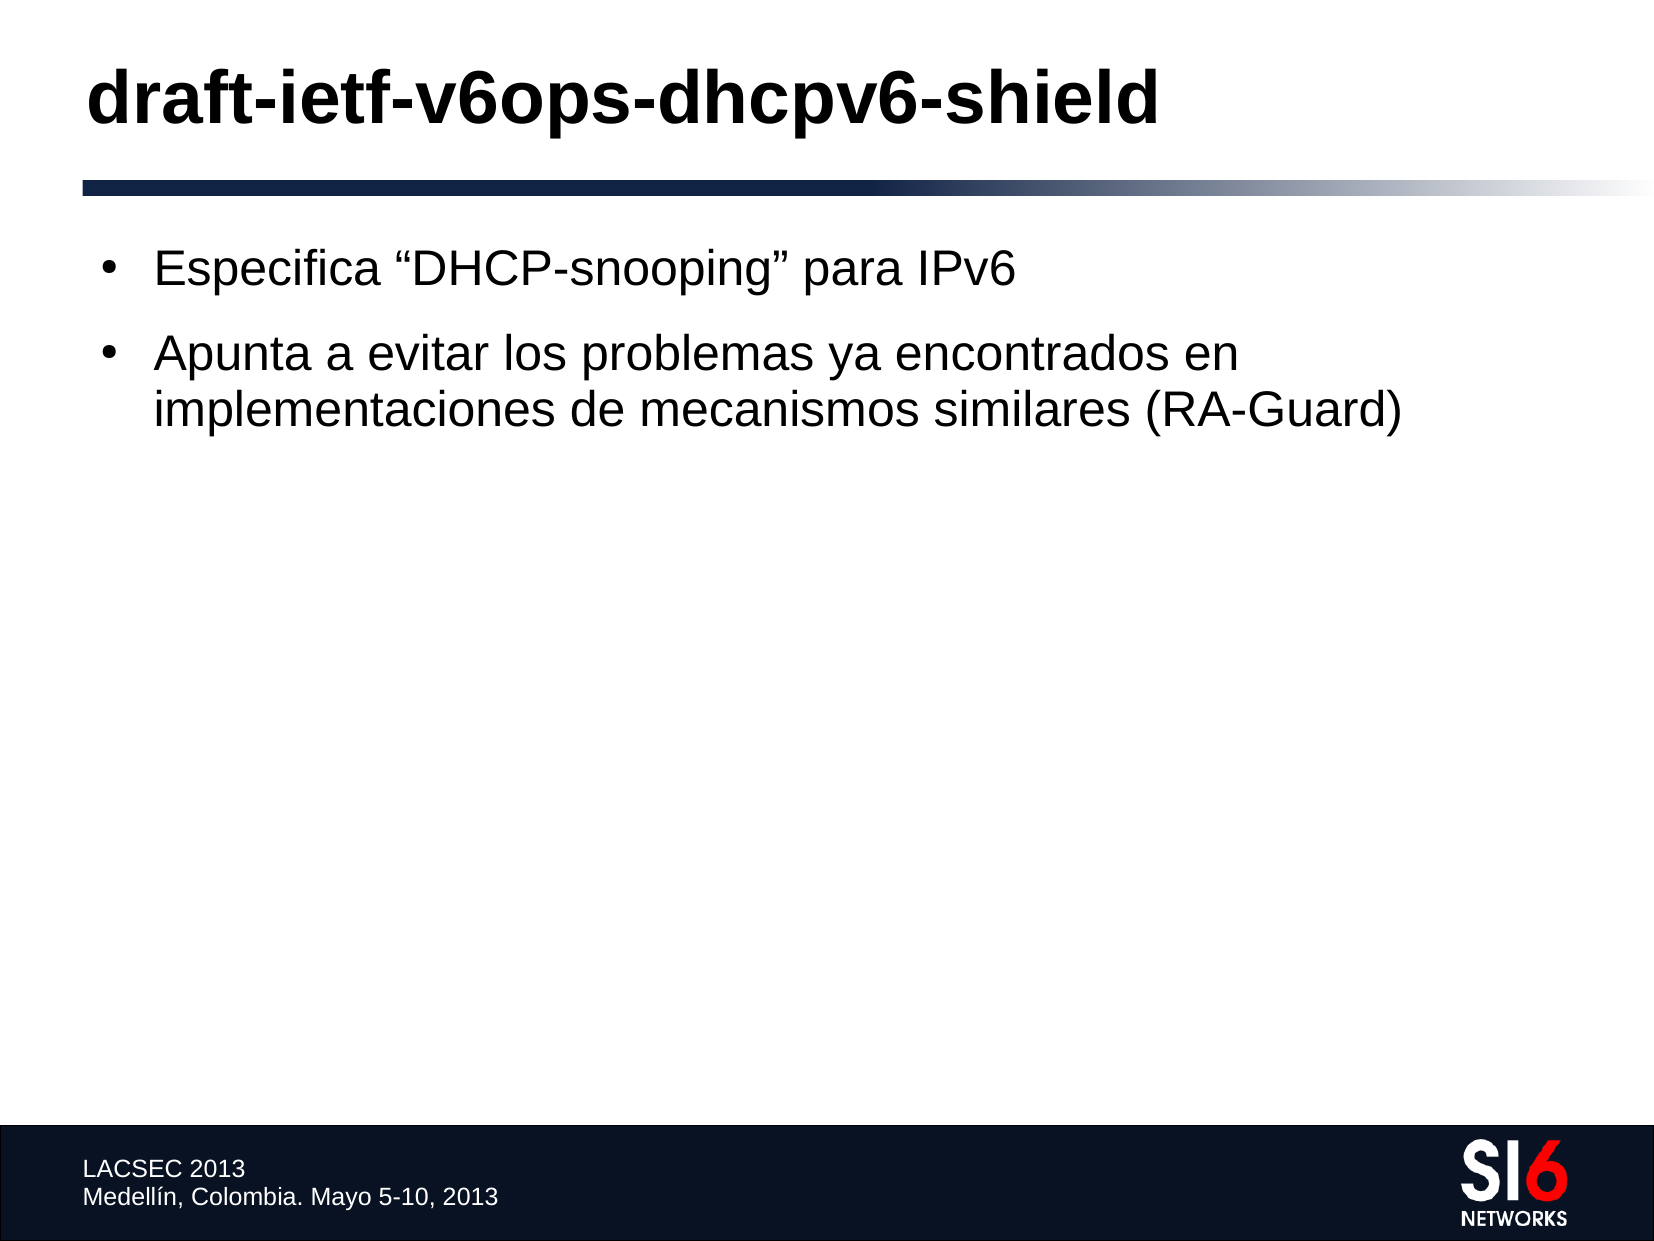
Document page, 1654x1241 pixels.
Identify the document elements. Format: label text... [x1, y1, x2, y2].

title draft-ietf-v6ops-dhcpv6-shield [86, 30, 1576, 166]
picture [1461, 1139, 1567, 1226]
list Especifica “DHCP-snooping” para IPv6 Apunta a evitar los problemas ya encontrados en implementaciones de mecanismos similares (RA-Guard) [82, 240, 1571, 1059]
